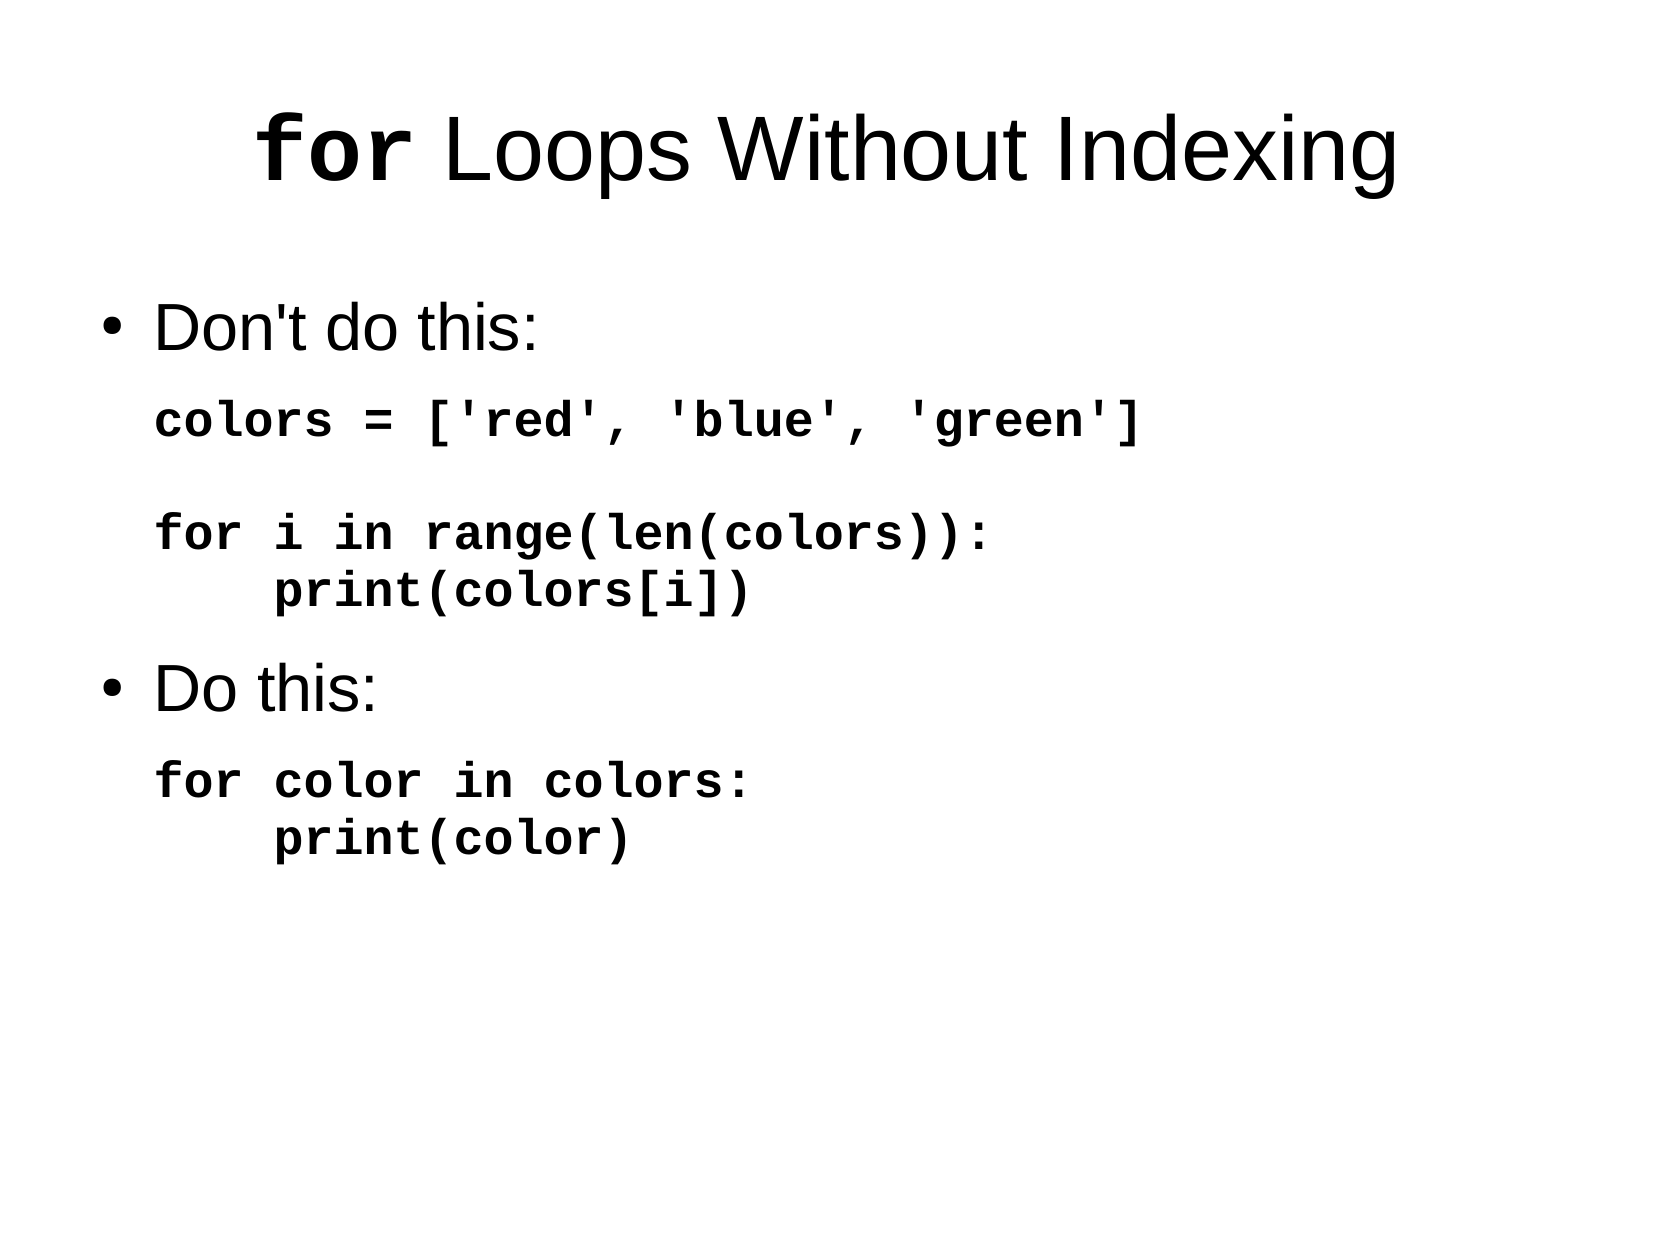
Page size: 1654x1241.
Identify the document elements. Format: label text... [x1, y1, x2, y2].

list Don't do this: colors = ['red', 'blue', 'green'] for i in range(len(colors)): print(colors[i]) Do this: for color in colors: print(color) [82, 290, 1571, 1010]
title for Loops Without Indexing [82, 49, 1571, 257]
